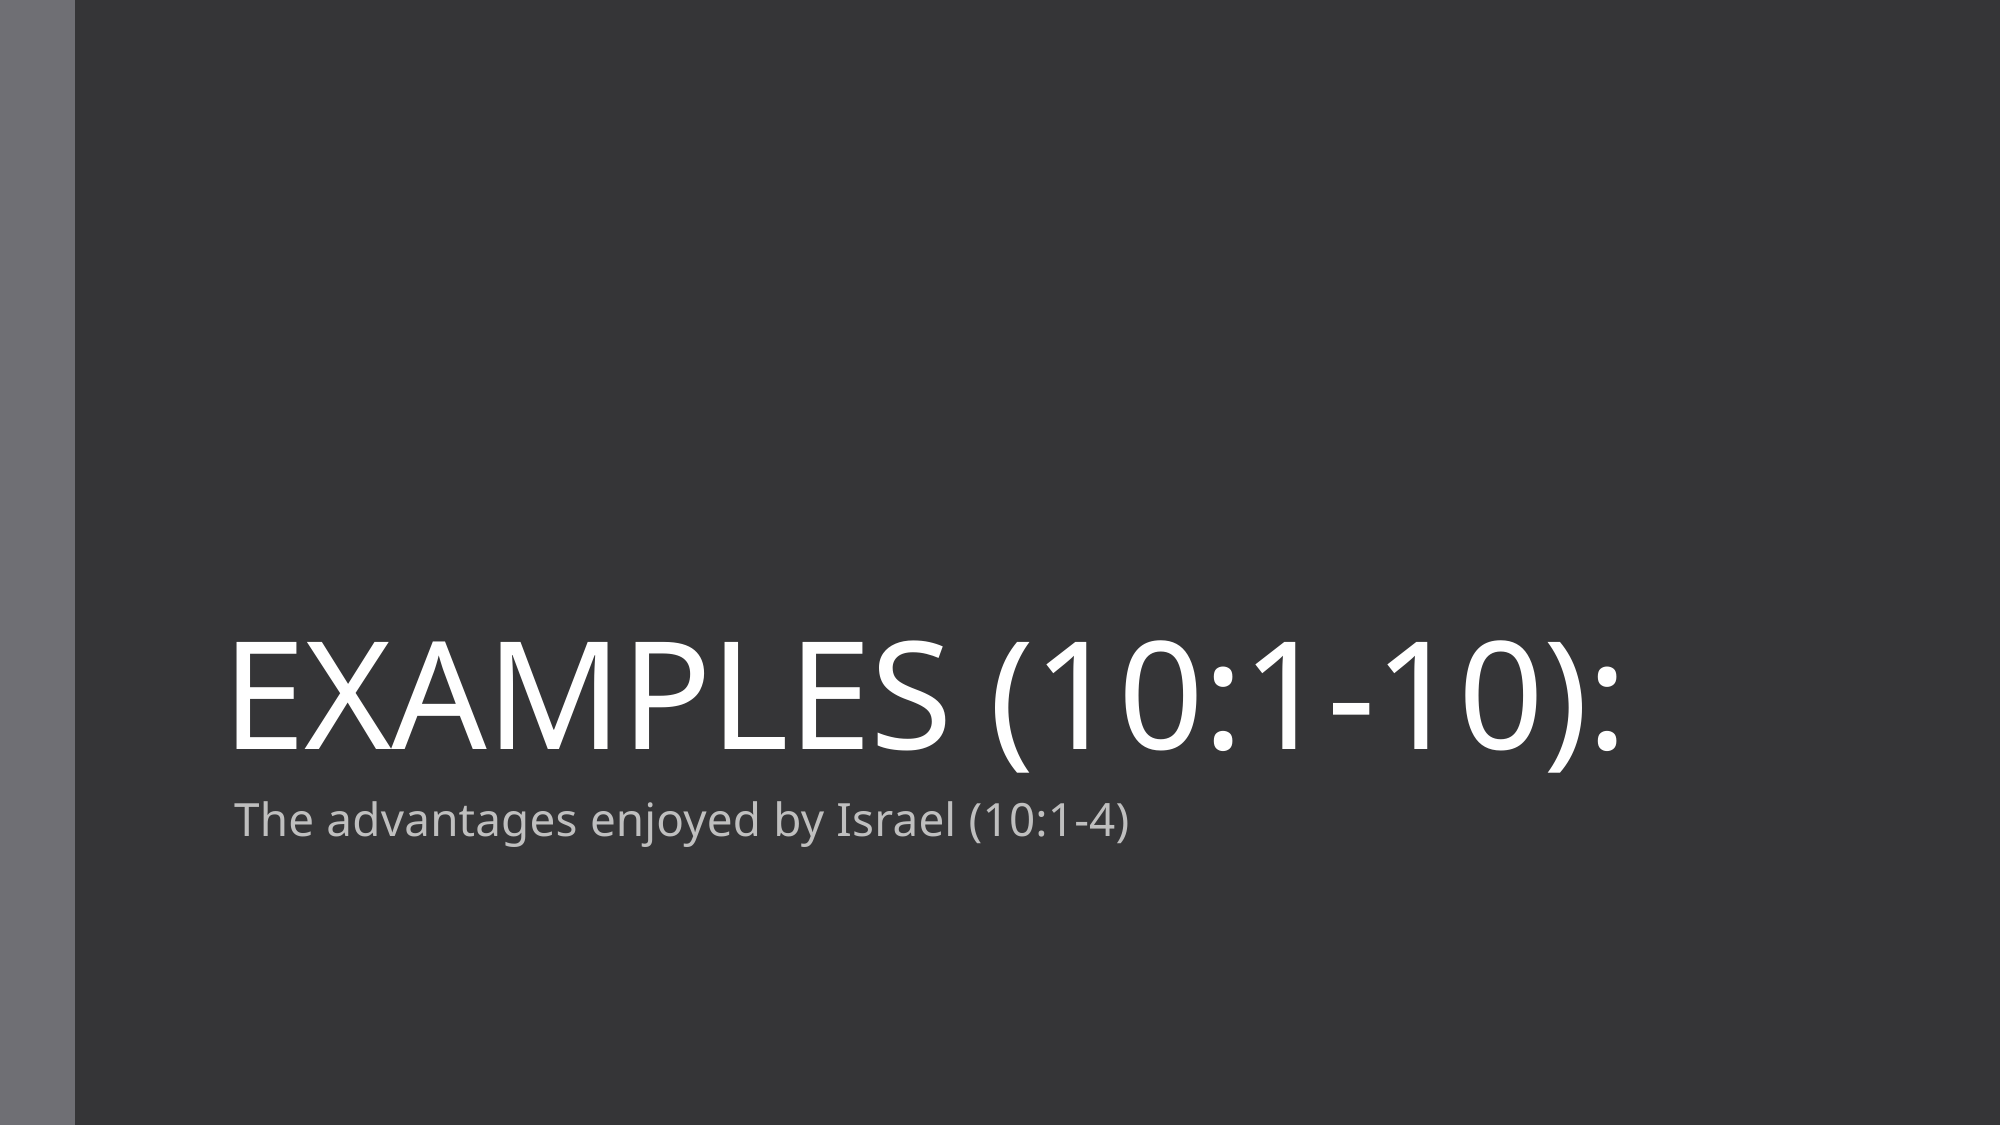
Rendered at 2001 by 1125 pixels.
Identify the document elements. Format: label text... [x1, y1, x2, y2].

subtitle The advantages enjoyed by Israel (10:1-4) [206, 787, 1752, 1066]
title EXAMPLES (10:1-10): [206, 124, 1752, 787]
